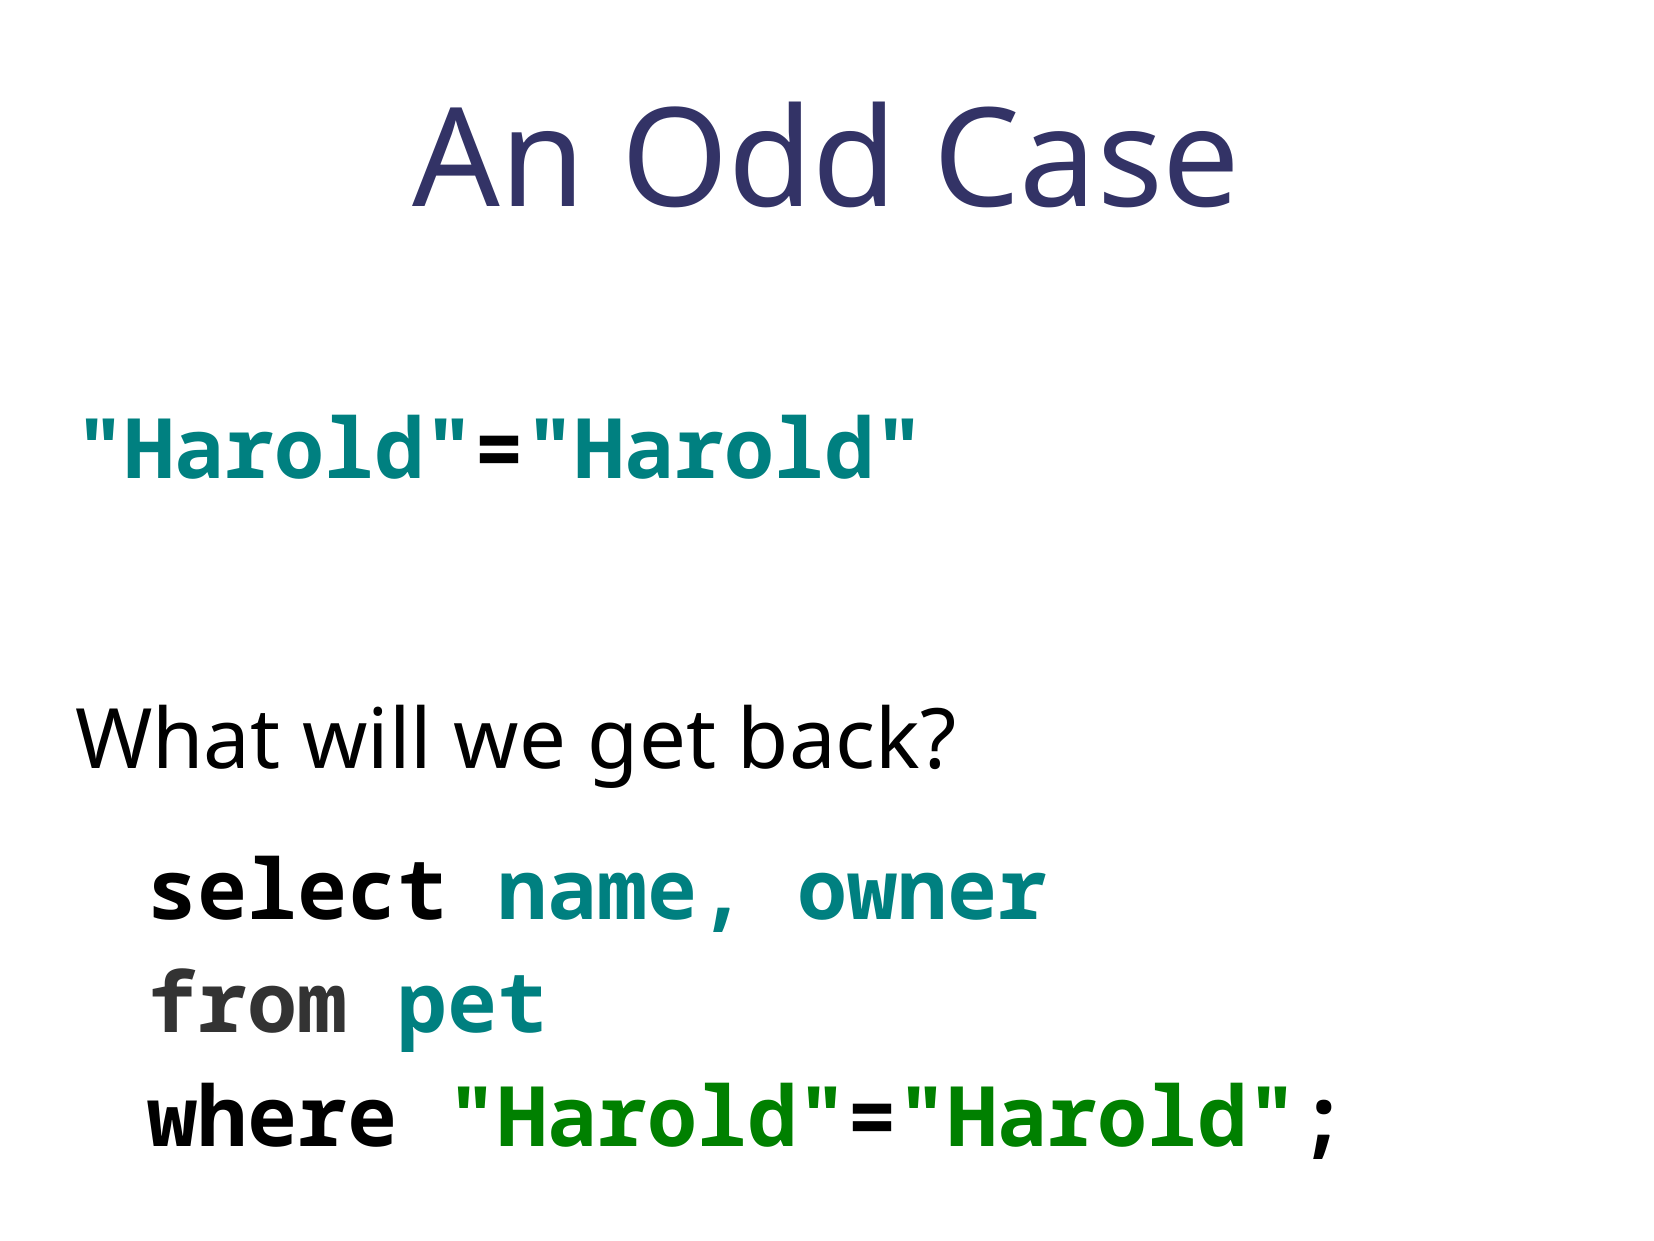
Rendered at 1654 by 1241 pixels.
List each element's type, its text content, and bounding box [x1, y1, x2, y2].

text_box What will we get back? [75, 679, 1654, 795]
subtitle "Harold"="Harold" [75, 295, 1654, 483]
title An Odd Case [0, 56, 1654, 250]
text_box select name, owner from pet where "Harold"="Harold"; [147, 856, 1557, 1145]
